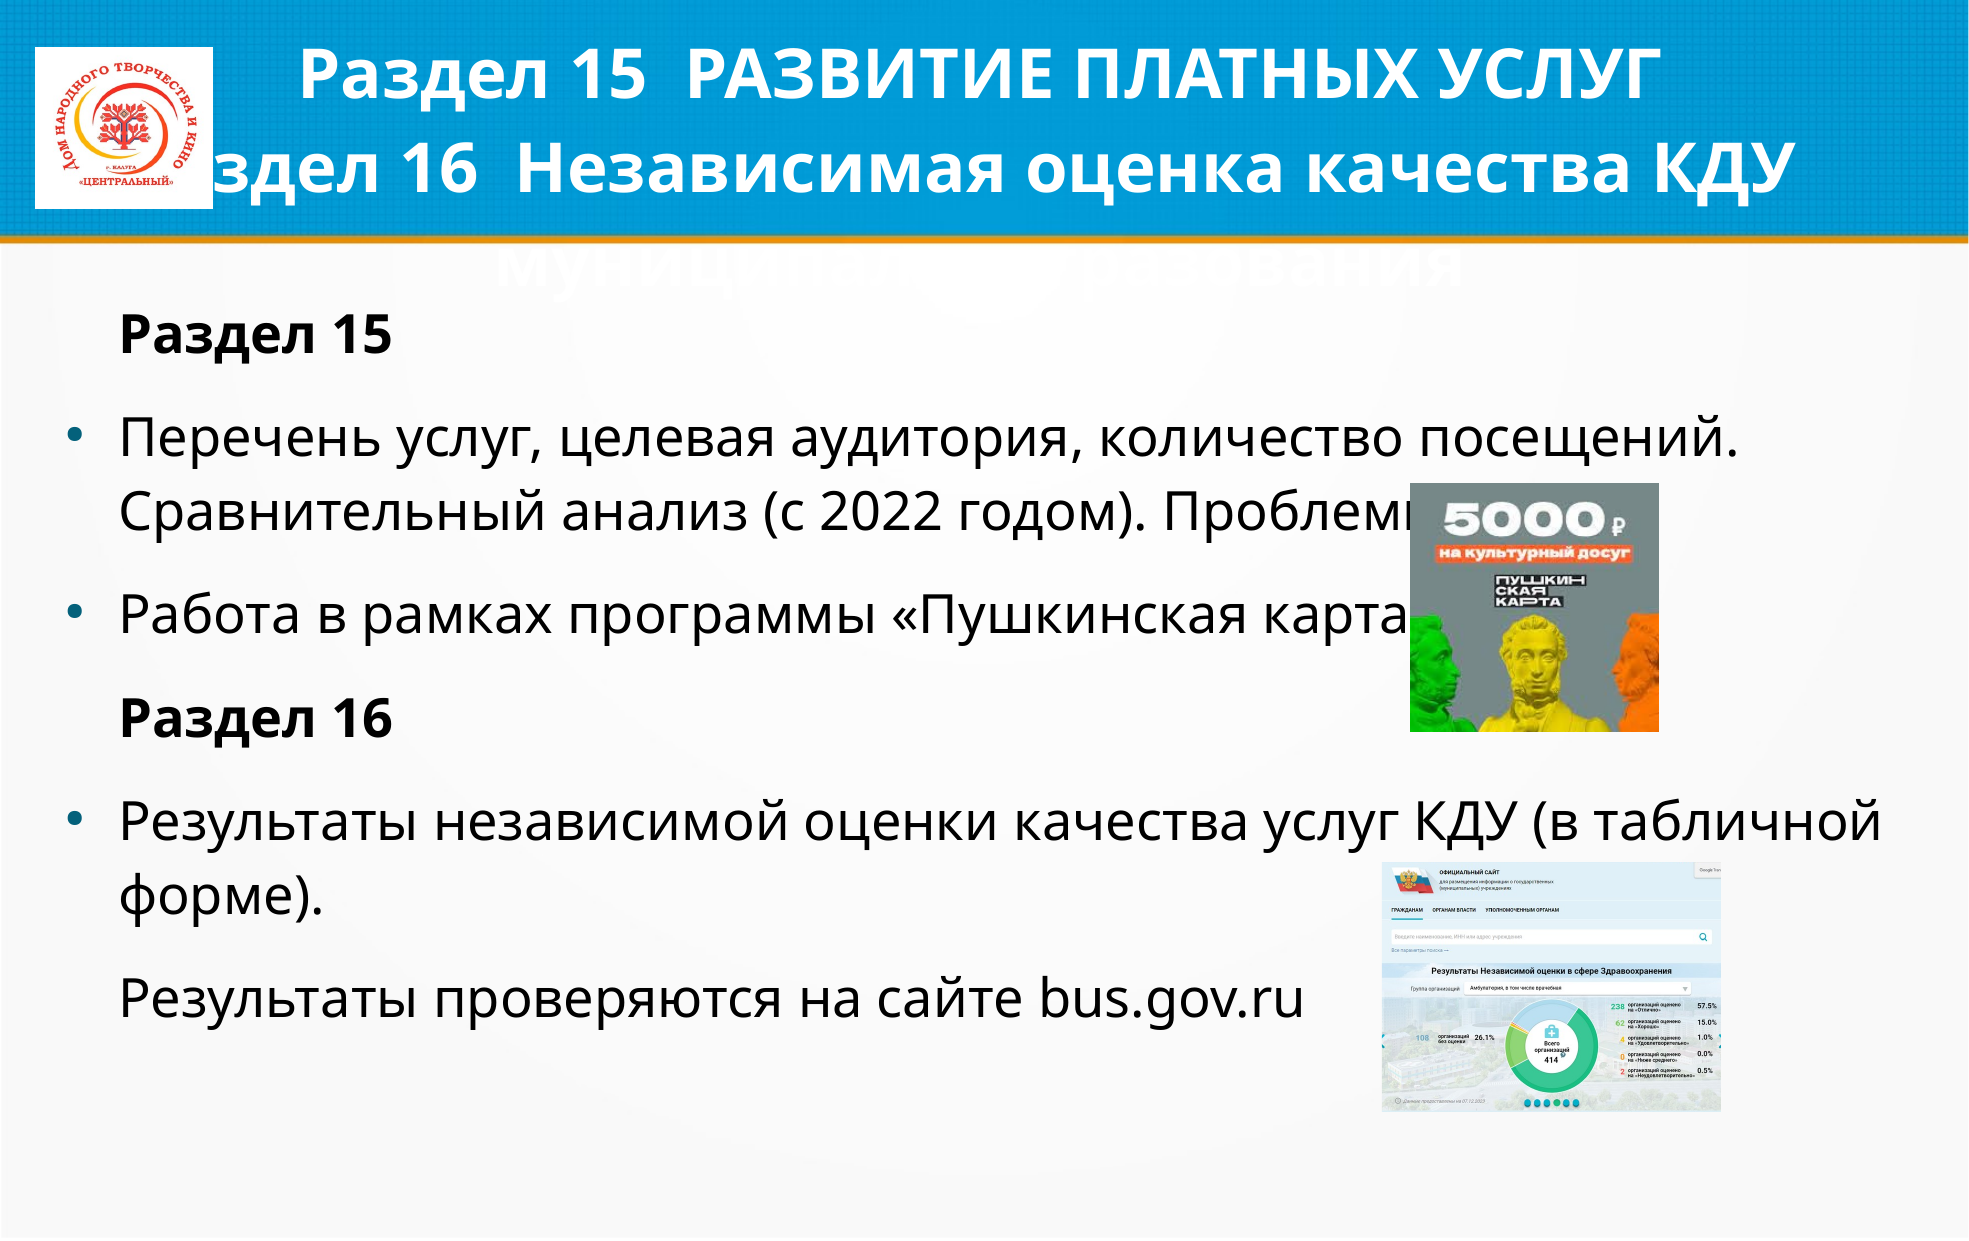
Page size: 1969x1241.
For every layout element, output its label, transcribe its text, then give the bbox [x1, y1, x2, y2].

title Раздел 15 РАЗВИТИЕ ПЛАТНЫХ УСЛУГ Раздел 16 Независимая оценка качества КДУ муниципальногразования [70, 19, 1890, 295]
picture [1381, 862, 1721, 1112]
list Раздел 15 Перечень услуг, целевая аудитория, количество посещений. Сравнительный анализ (с 2022 годом). Проблемы. Работа в рамках программы «Пушкинская карта» Раздел 16 Результаты независимой оценки качества услуг КДУ (в табличной форме). Результаты проверяются на сайте bus.gov.ru [47, 295, 1938, 1182]
picture [0, 233, 1969, 1241]
picture [36, 48, 212, 208]
picture [1410, 483, 1659, 732]
